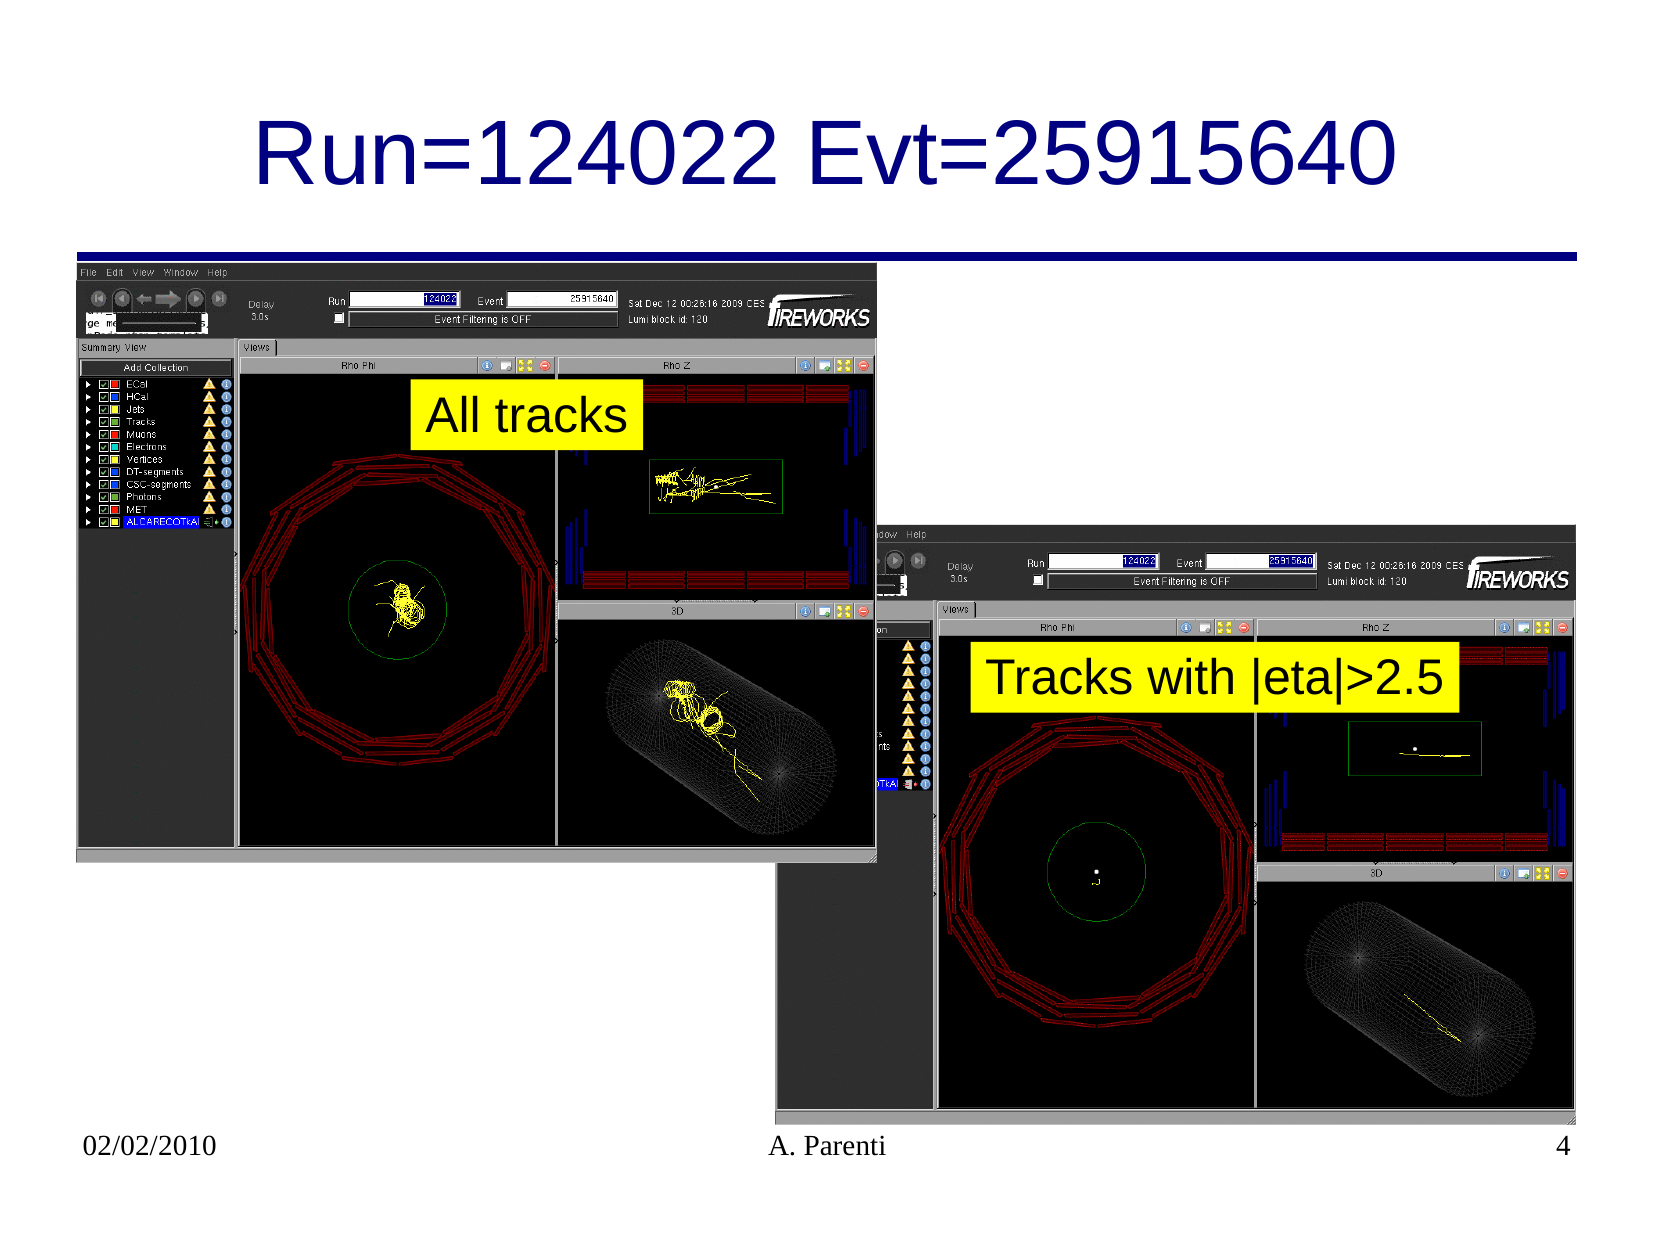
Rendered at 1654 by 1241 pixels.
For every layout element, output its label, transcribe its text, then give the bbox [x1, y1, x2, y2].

text_box Tracks with |eta|>2.5 [975, 641, 1455, 713]
picture [76, 262, 1576, 1126]
title Run=124022 Evt=25915640 [82, 56, 1571, 250]
text_box All tracks [412, 379, 642, 451]
